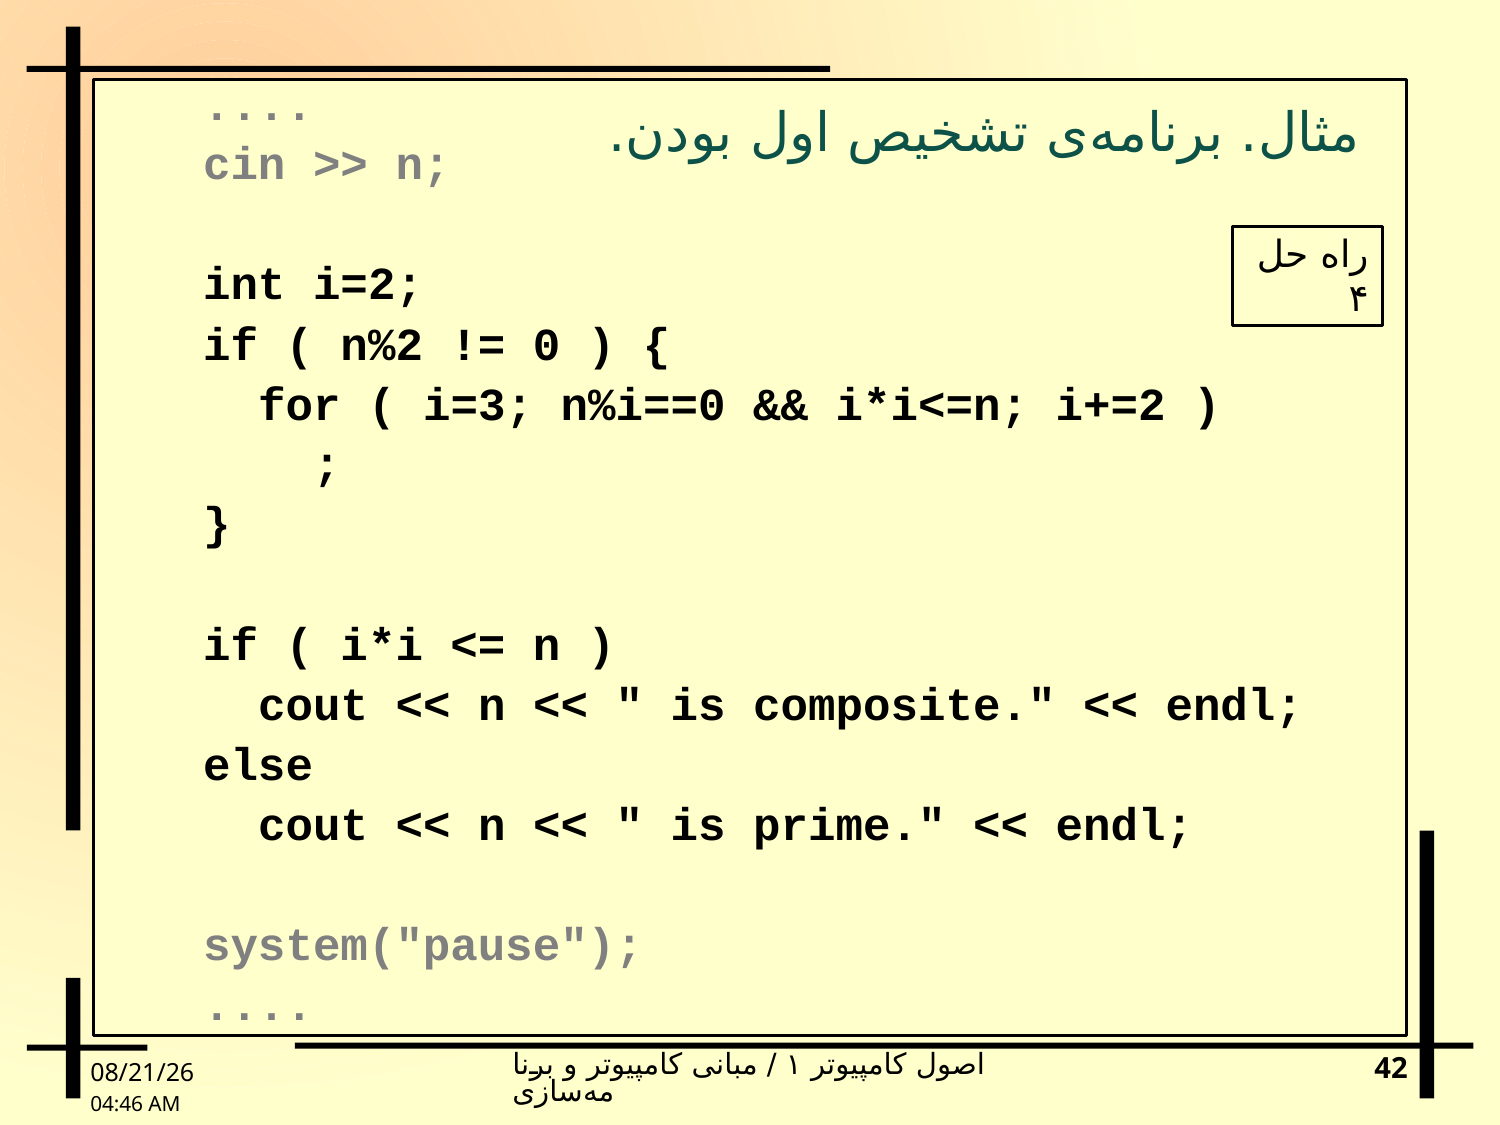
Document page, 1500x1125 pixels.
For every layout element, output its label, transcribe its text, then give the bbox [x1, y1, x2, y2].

list مثال. برنامه‌ی تشخیص اول بودن. [123, 100, 1413, 200]
text_box راه حل ۴ [1232, 226, 1383, 301]
list .... cin >> n; int i=2; if ( n%2 != 0 ) { for ( i=3; n%i==0 && i*i<=n; i+=2 ) ; } if ( i*i <= n ) cout << n << " is composite." << endl; else cout << n << " is prime." << endl; system("pause"); .... [93, 79, 1407, 1036]
